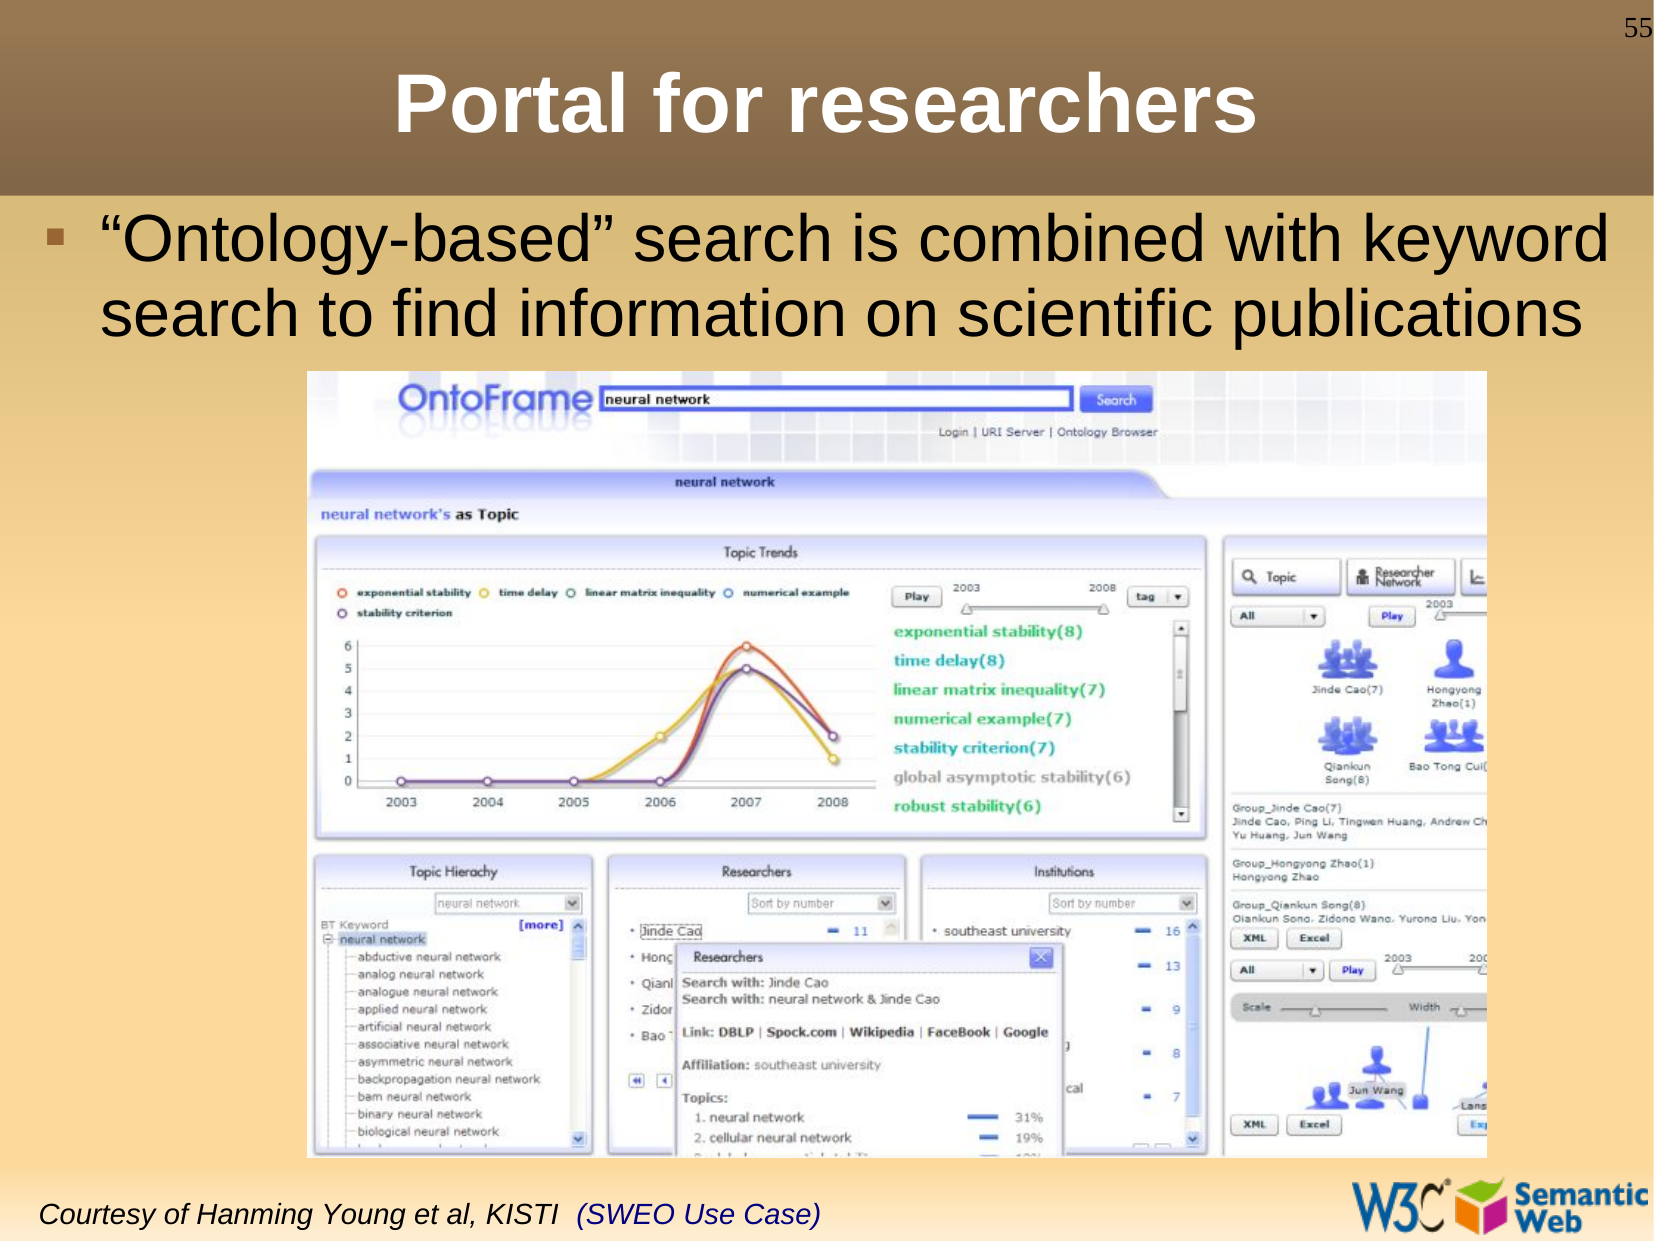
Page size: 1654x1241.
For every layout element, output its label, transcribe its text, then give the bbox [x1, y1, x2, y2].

picture [307, 371, 1487, 1158]
picture [0, 208, 1654, 1241]
text_box Courtesy of Hanming Young et al, KISTI (SWEO Use Case) [23, 1192, 955, 1241]
list “Ontology-based” search is combined with keyword search to find information on scientific publications [29, 200, 1624, 1172]
title Portal for researchers [0, 0, 1654, 208]
